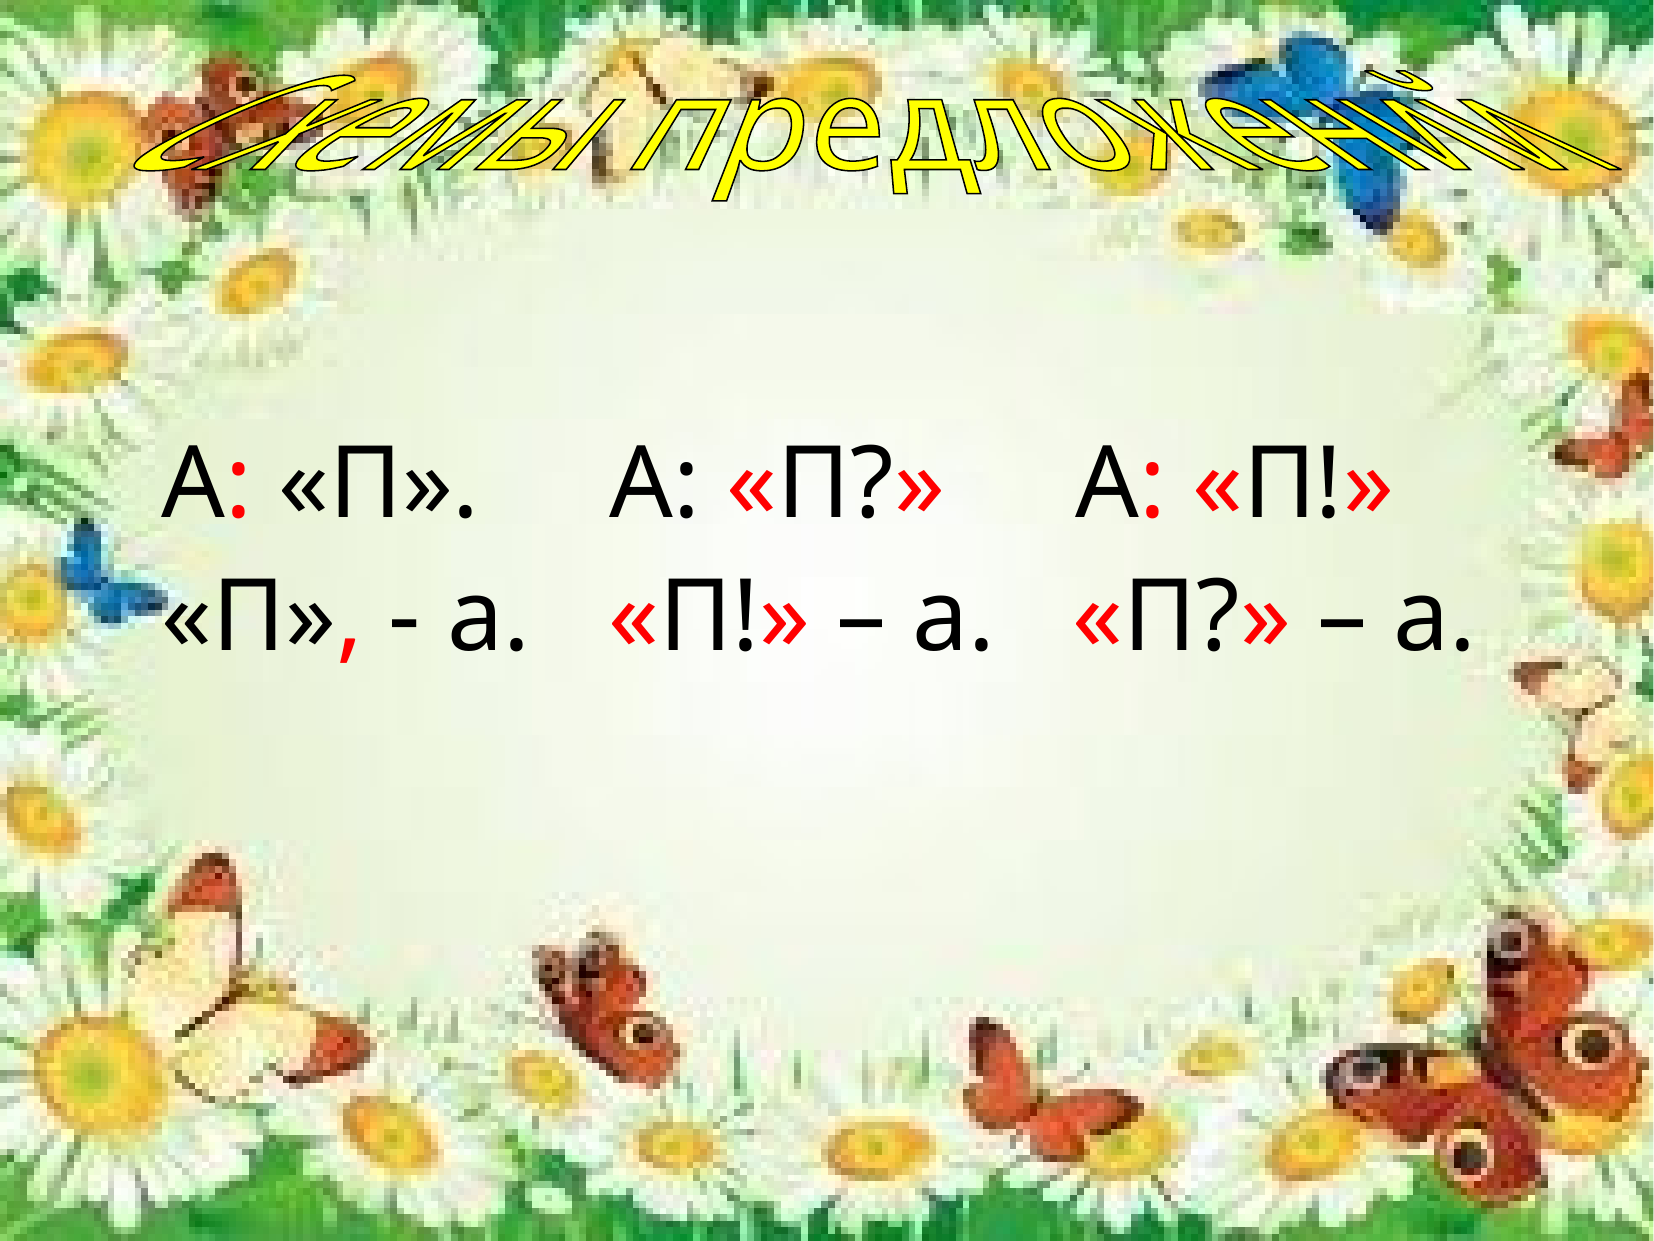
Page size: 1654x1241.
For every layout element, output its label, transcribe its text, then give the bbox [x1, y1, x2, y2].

text_box Схемы предложений [191, 99, 383, 170]
text_box Схемы предложений [362, 99, 531, 170]
text_box Схемы предложений [134, 75, 355, 171]
text_box Схемы предложений [1364, 70, 1433, 91]
text_box Схемы предложений [1096, 99, 1264, 170]
text_box Схемы предложений [712, 98, 804, 201]
picture [0, 0, 1654, 1241]
text_box Схемы предложений [974, 99, 1051, 171]
text_box А: «П». А: «П?» А: «П!» «П», - а. «П!» – а. «П?» – а. [146, 410, 1647, 718]
text_box Схемы предложений [816, 98, 880, 171]
text_box Схемы предложений [295, 98, 429, 171]
text_box Схемы предложений [1414, 99, 1622, 170]
text_box Схемы предложений [552, 99, 625, 170]
text_box Схемы предложений [1336, 99, 1525, 170]
text_box Схемы предложений [1260, 99, 1429, 170]
text_box Схемы предложений [1205, 98, 1330, 171]
text_box Схемы предложений [630, 99, 732, 170]
text_box Схемы предложений [1042, 98, 1130, 171]
text_box Схемы предложений [890, 99, 981, 194]
text_box Схемы предложений [474, 99, 567, 170]
